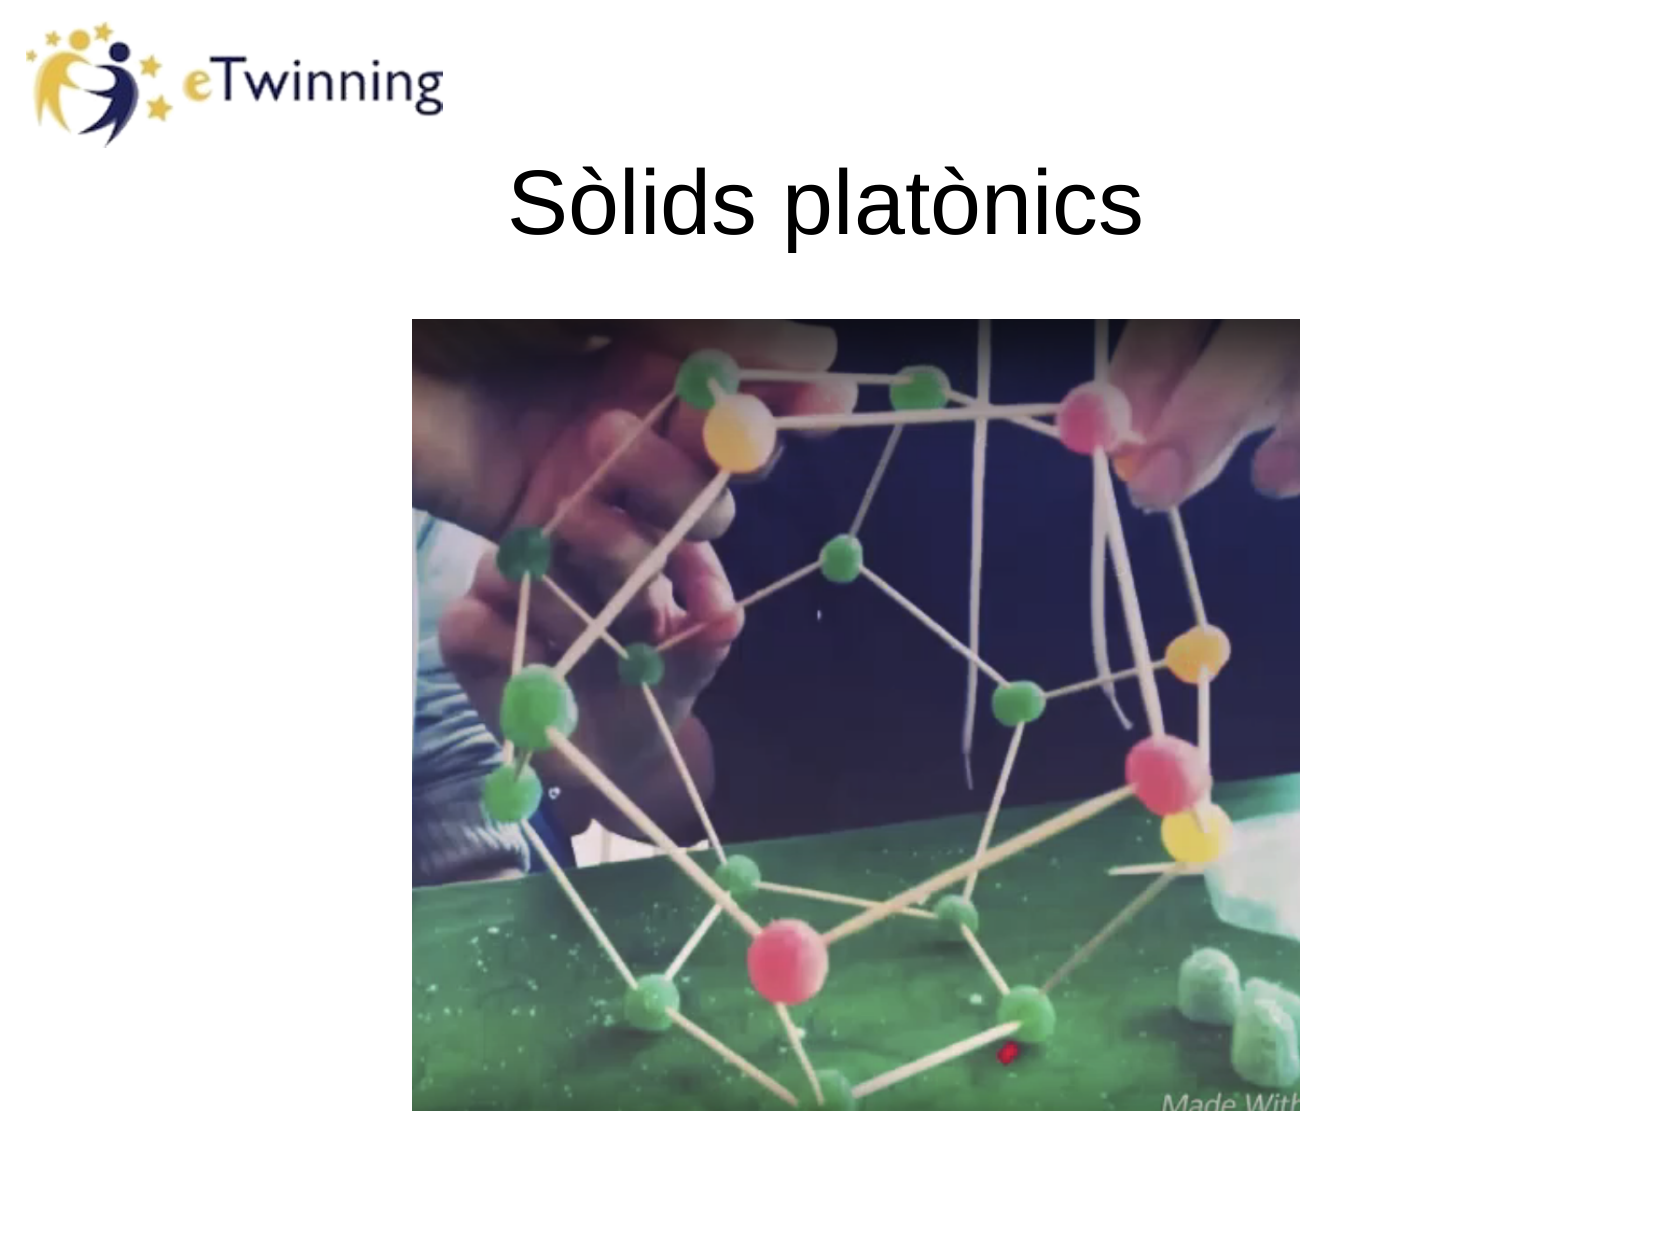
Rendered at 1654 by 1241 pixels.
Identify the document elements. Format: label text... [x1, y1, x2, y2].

picture [26, 20, 443, 148]
picture [412, 319, 1300, 1111]
title Sòlids platònics [82, 147, 1571, 259]
